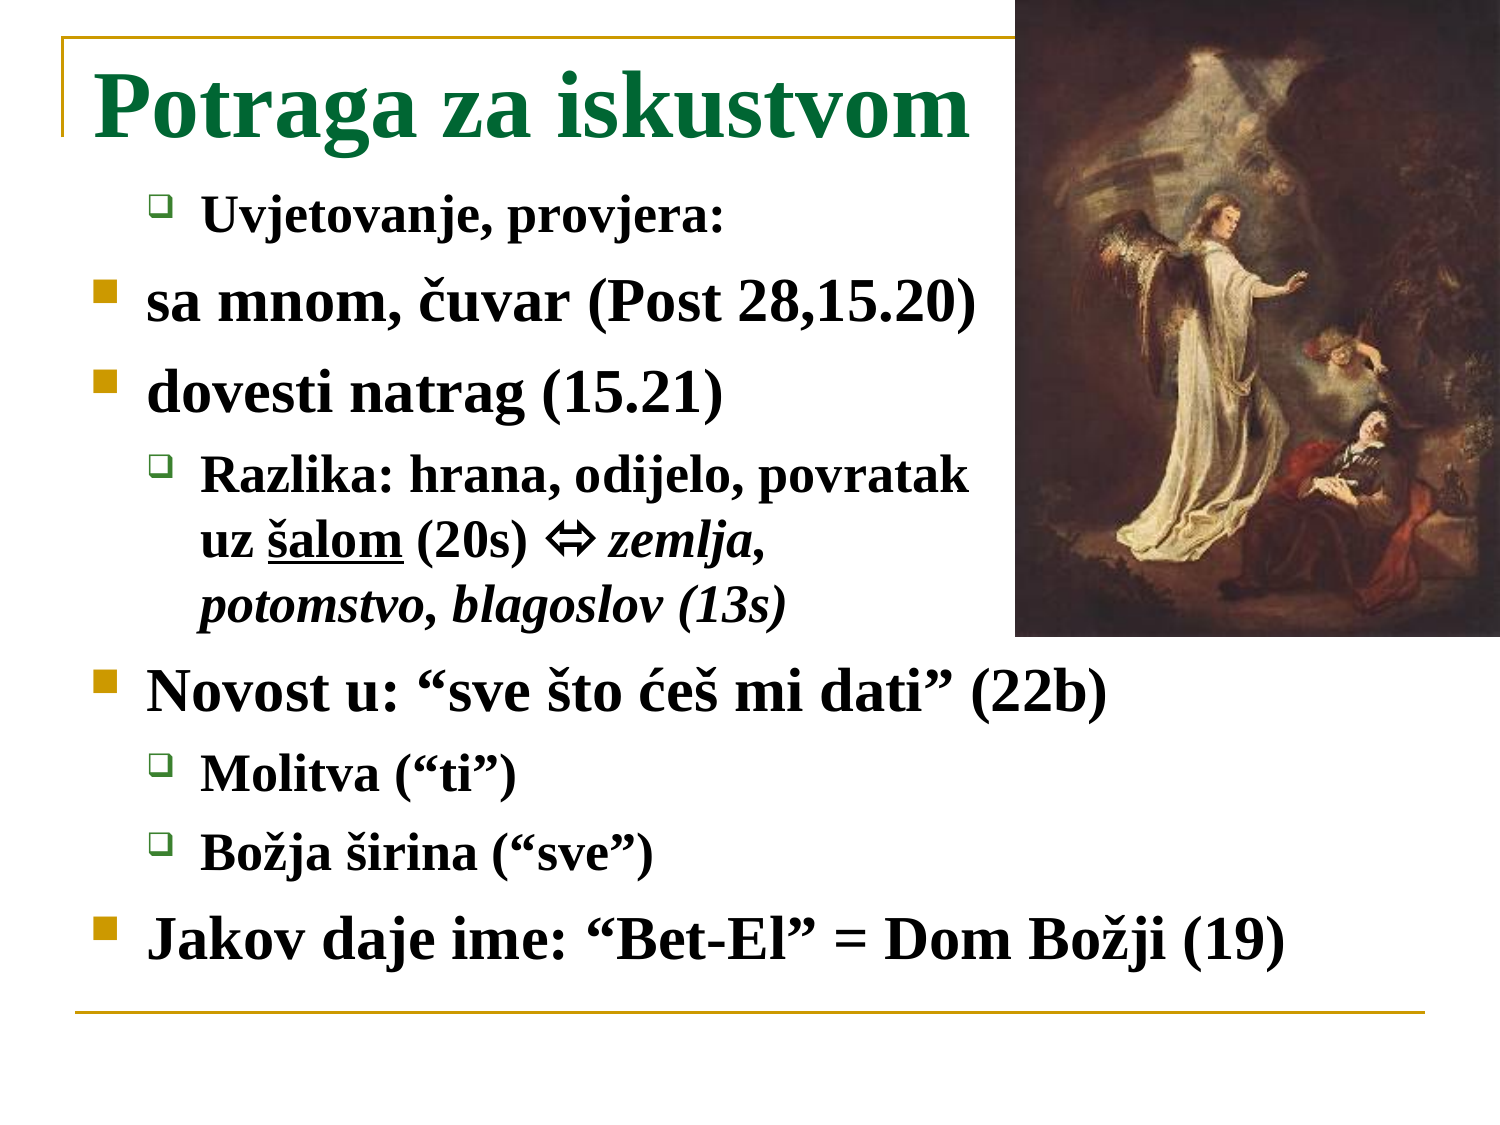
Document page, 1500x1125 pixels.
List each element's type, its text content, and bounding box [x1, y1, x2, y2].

picture [1015, 0, 1500, 637]
title Potraga za iskustvom [78, 30, 1015, 164]
list Uvjetovanje, provjera: sa mnom, čuvar (Post 28,15.20) dovesti natrag (15.21) Razlika: hrana, odijelo, povratak uz šalom (20s)  zemlja, potomstvo, blagoslov (13s) Novost u: “sve što ćeš mi dati” (22b) Molitva (“ti”) Božja širina (“sve”) Jakov daje ime: “Bet-El” = Dom Božji (19) [75, 171, 1426, 1006]
